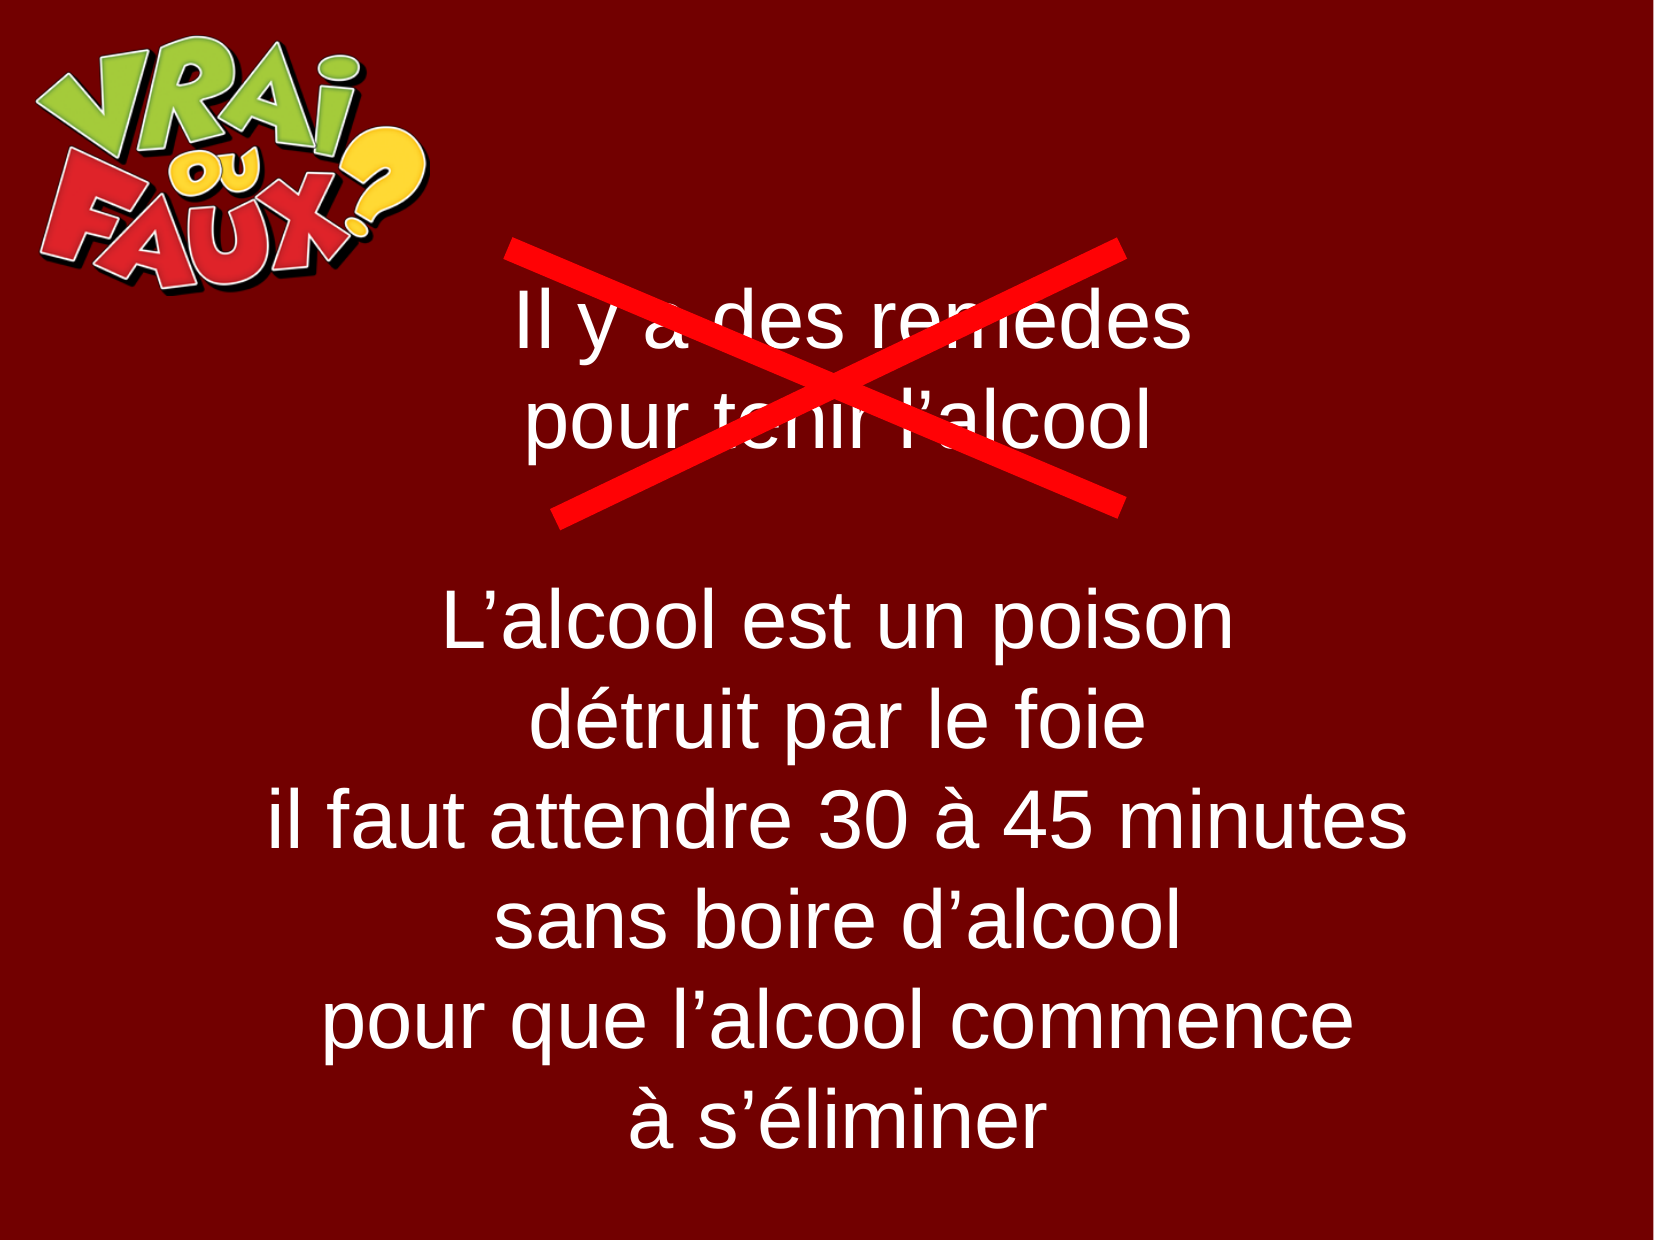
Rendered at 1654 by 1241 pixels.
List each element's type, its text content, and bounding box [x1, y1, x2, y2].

title Il y a des remèdes pour tenir l’alcool L’alcool est un poison détruit par le foie il faut attendre 30 à 45 minutes sans boire d’alcool pour que l’alcool commence à s’éliminer [94, 685, 1583, 945]
picture [35, 35, 430, 296]
